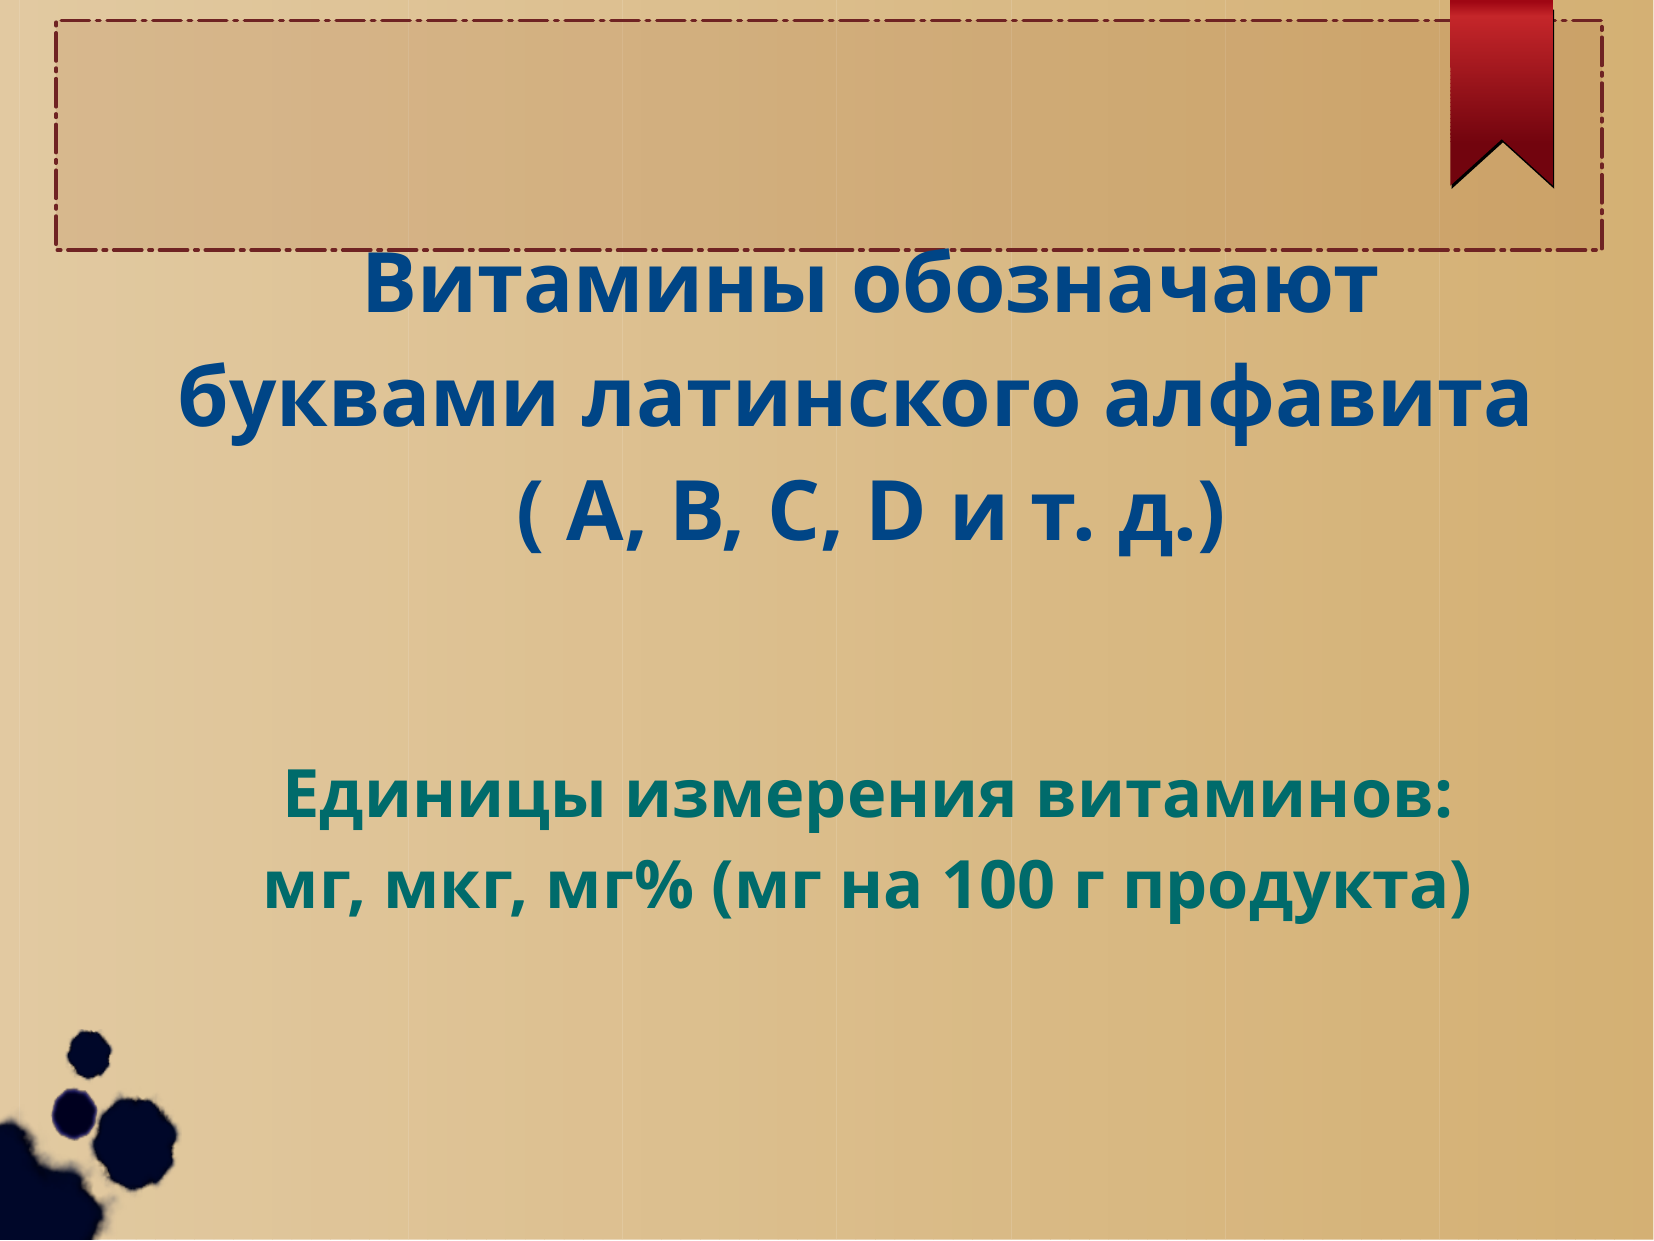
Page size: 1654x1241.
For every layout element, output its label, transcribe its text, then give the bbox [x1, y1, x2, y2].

subtitle Витамины обозначают буквами латинского алфавита ( А, В, С, D и т. д.) Единицы измерения витаминов: мг, мкг, мг% (мг на 100 г продукта) [177, 0, 1536, 1182]
